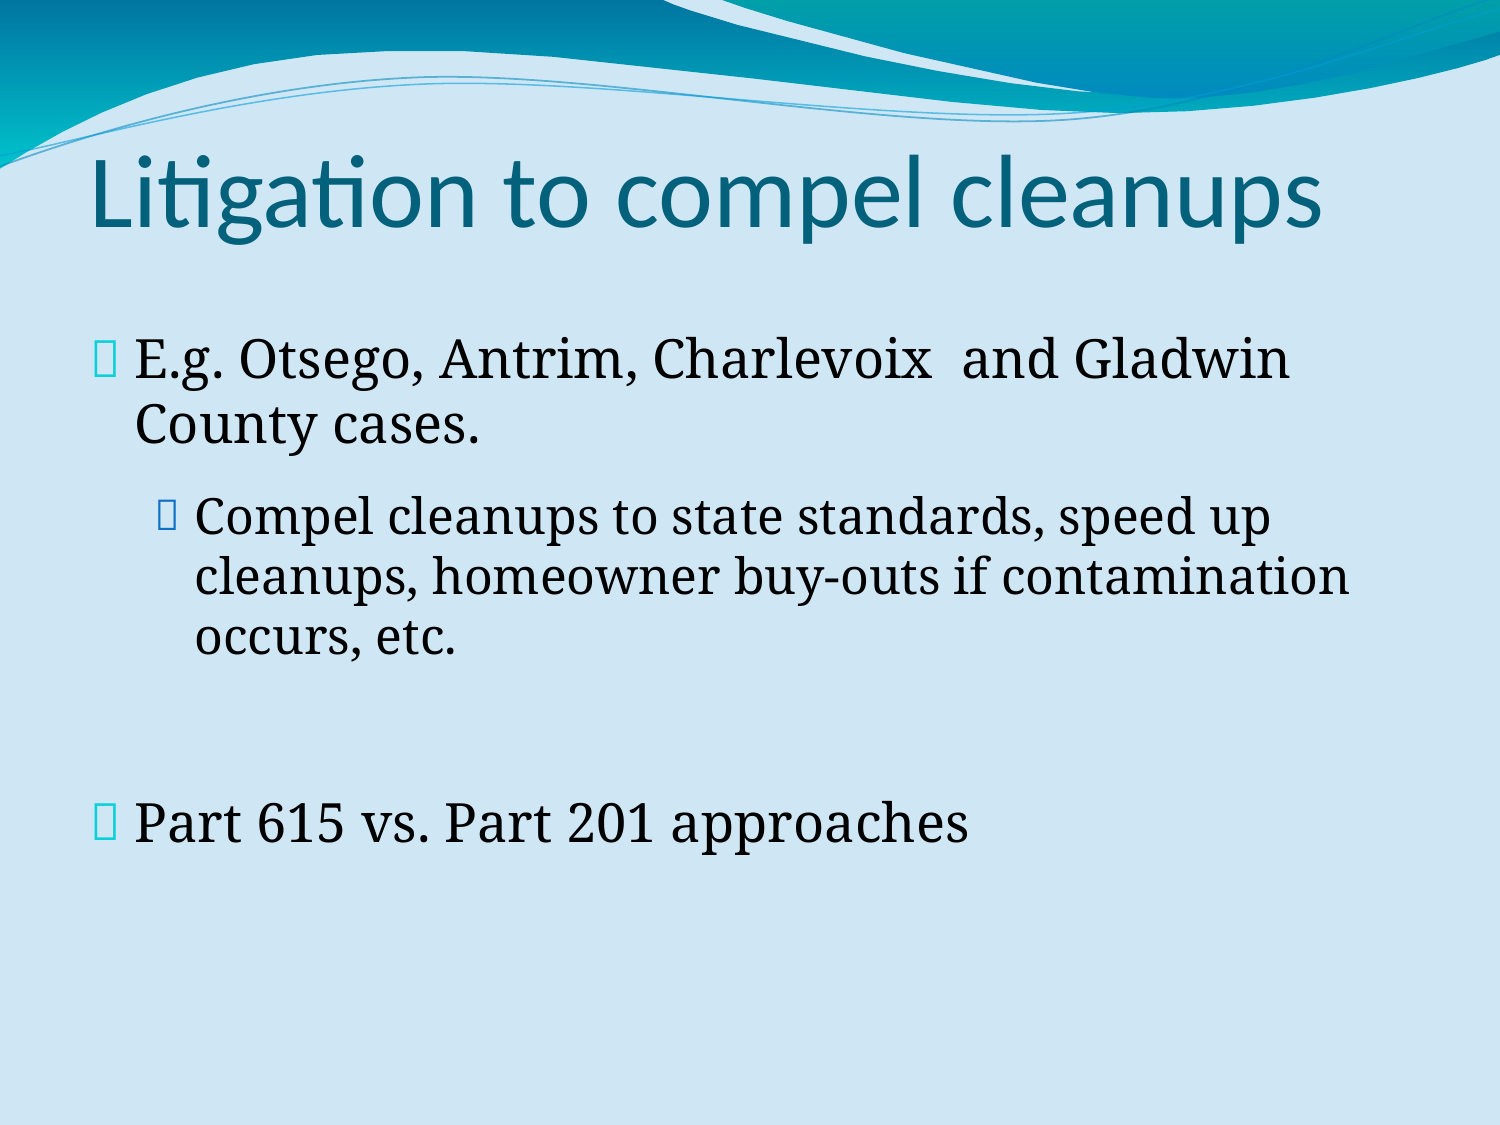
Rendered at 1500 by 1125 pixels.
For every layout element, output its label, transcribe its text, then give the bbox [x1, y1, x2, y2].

title Litigation to compel cleanups [75, 115, 1425, 303]
list E.g. Otsego, Antrim, Charlevoix and Gladwin County cases. Compel cleanups to state standards, speed up cleanups, homeowner buy-outs if contamination occurs, etc. Part 615 vs. Part 201 approaches [75, 317, 1425, 1038]
